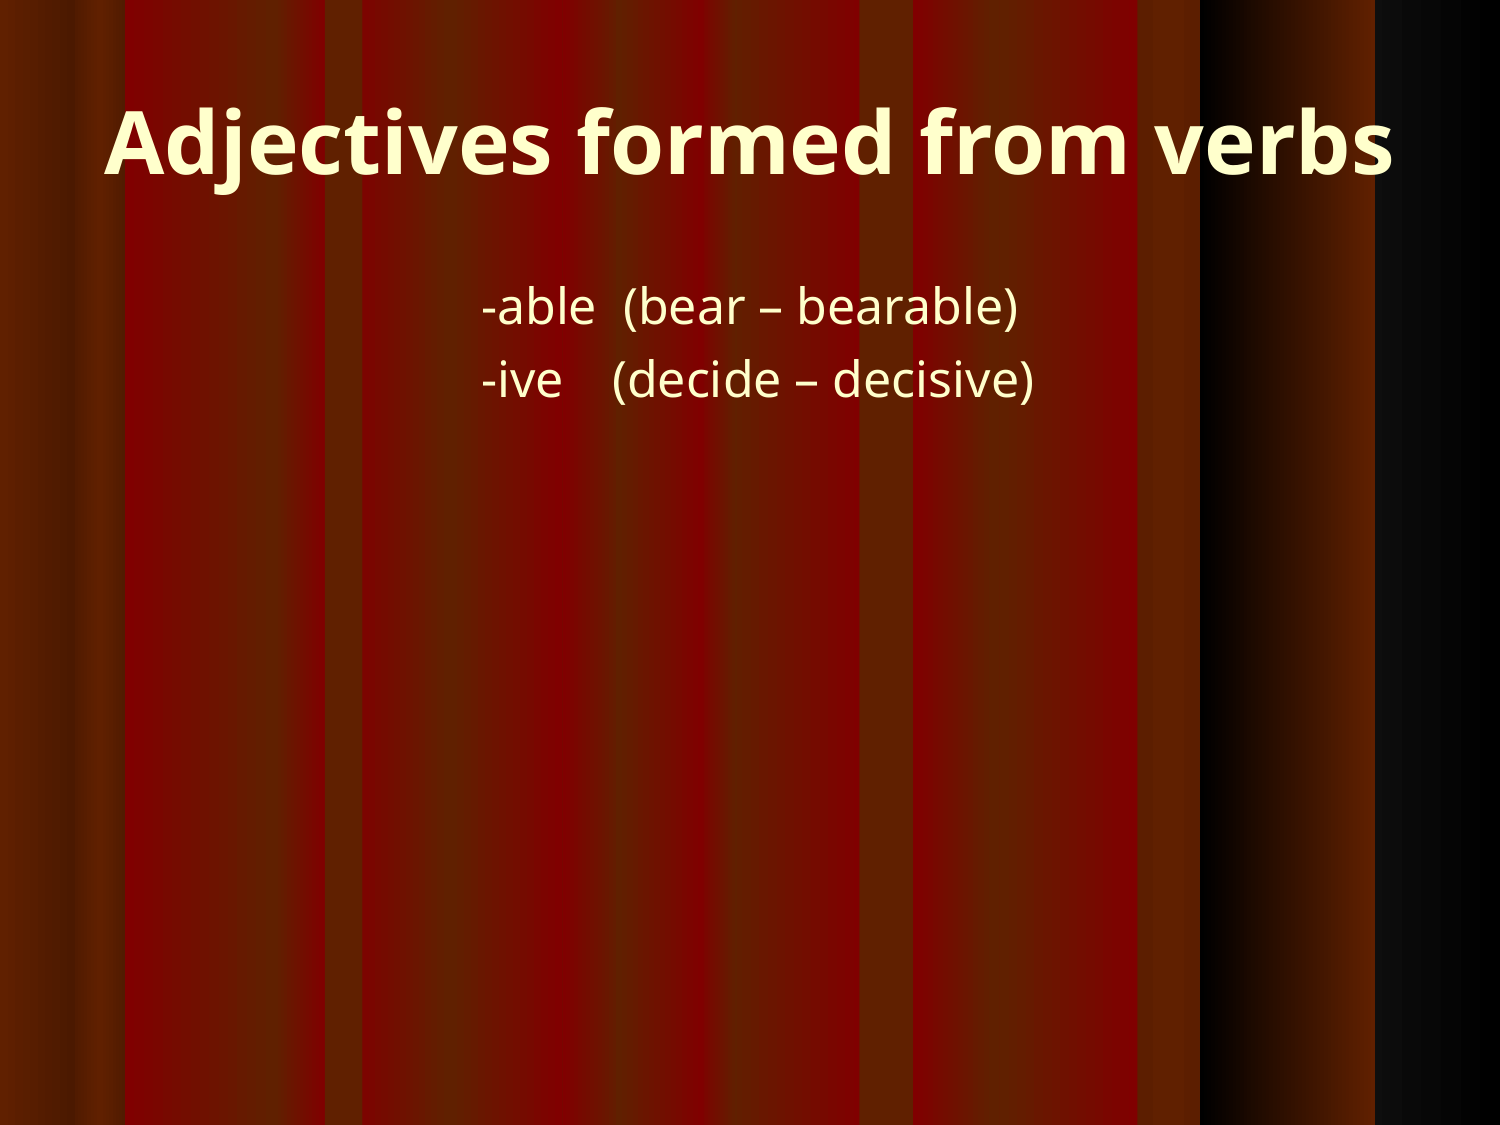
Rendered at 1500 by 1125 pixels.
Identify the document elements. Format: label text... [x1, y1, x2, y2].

list -able (bear – bearable)‏ -ive (decide – decisive)‏ [466, 267, 1343, 921]
title Adjectives formed from verbs [75, 26, 1425, 252]
